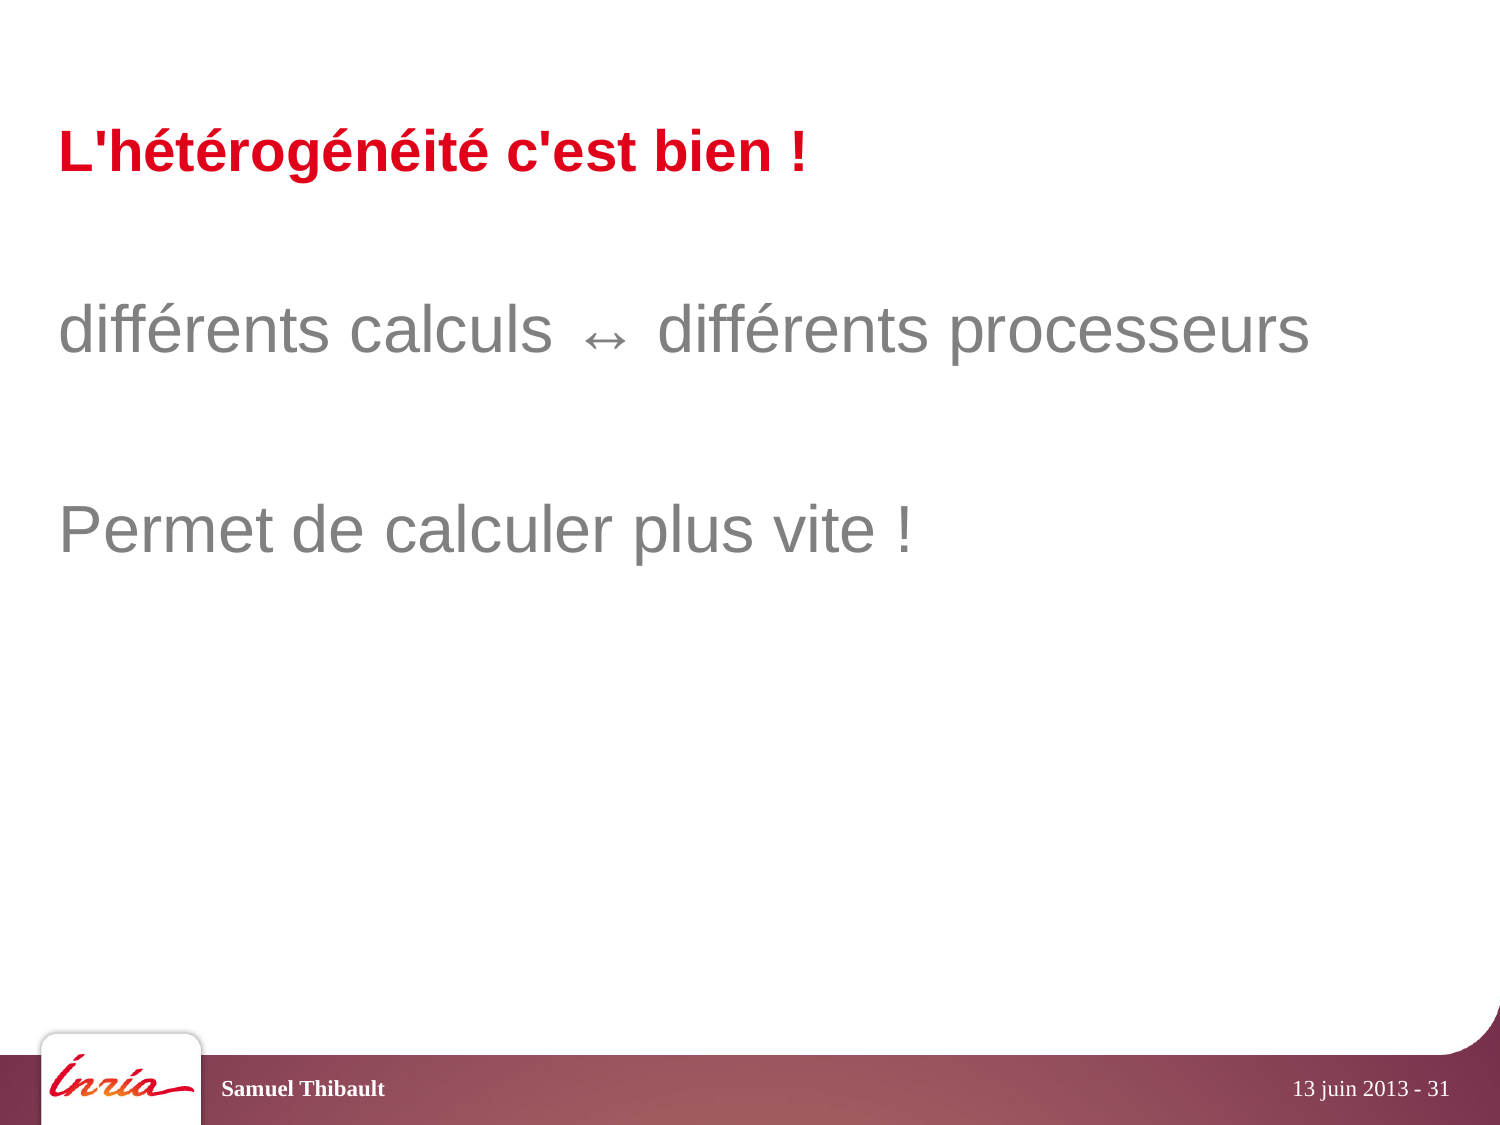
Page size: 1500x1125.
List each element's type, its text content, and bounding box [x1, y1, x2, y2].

list différents calculs ↔ différents processeurs Permet de calculer plus vite ! [59, 265, 1477, 919]
picture [0, 947, 1500, 1125]
title L'hétérogénéité c'est bien ! [59, 59, 1477, 237]
